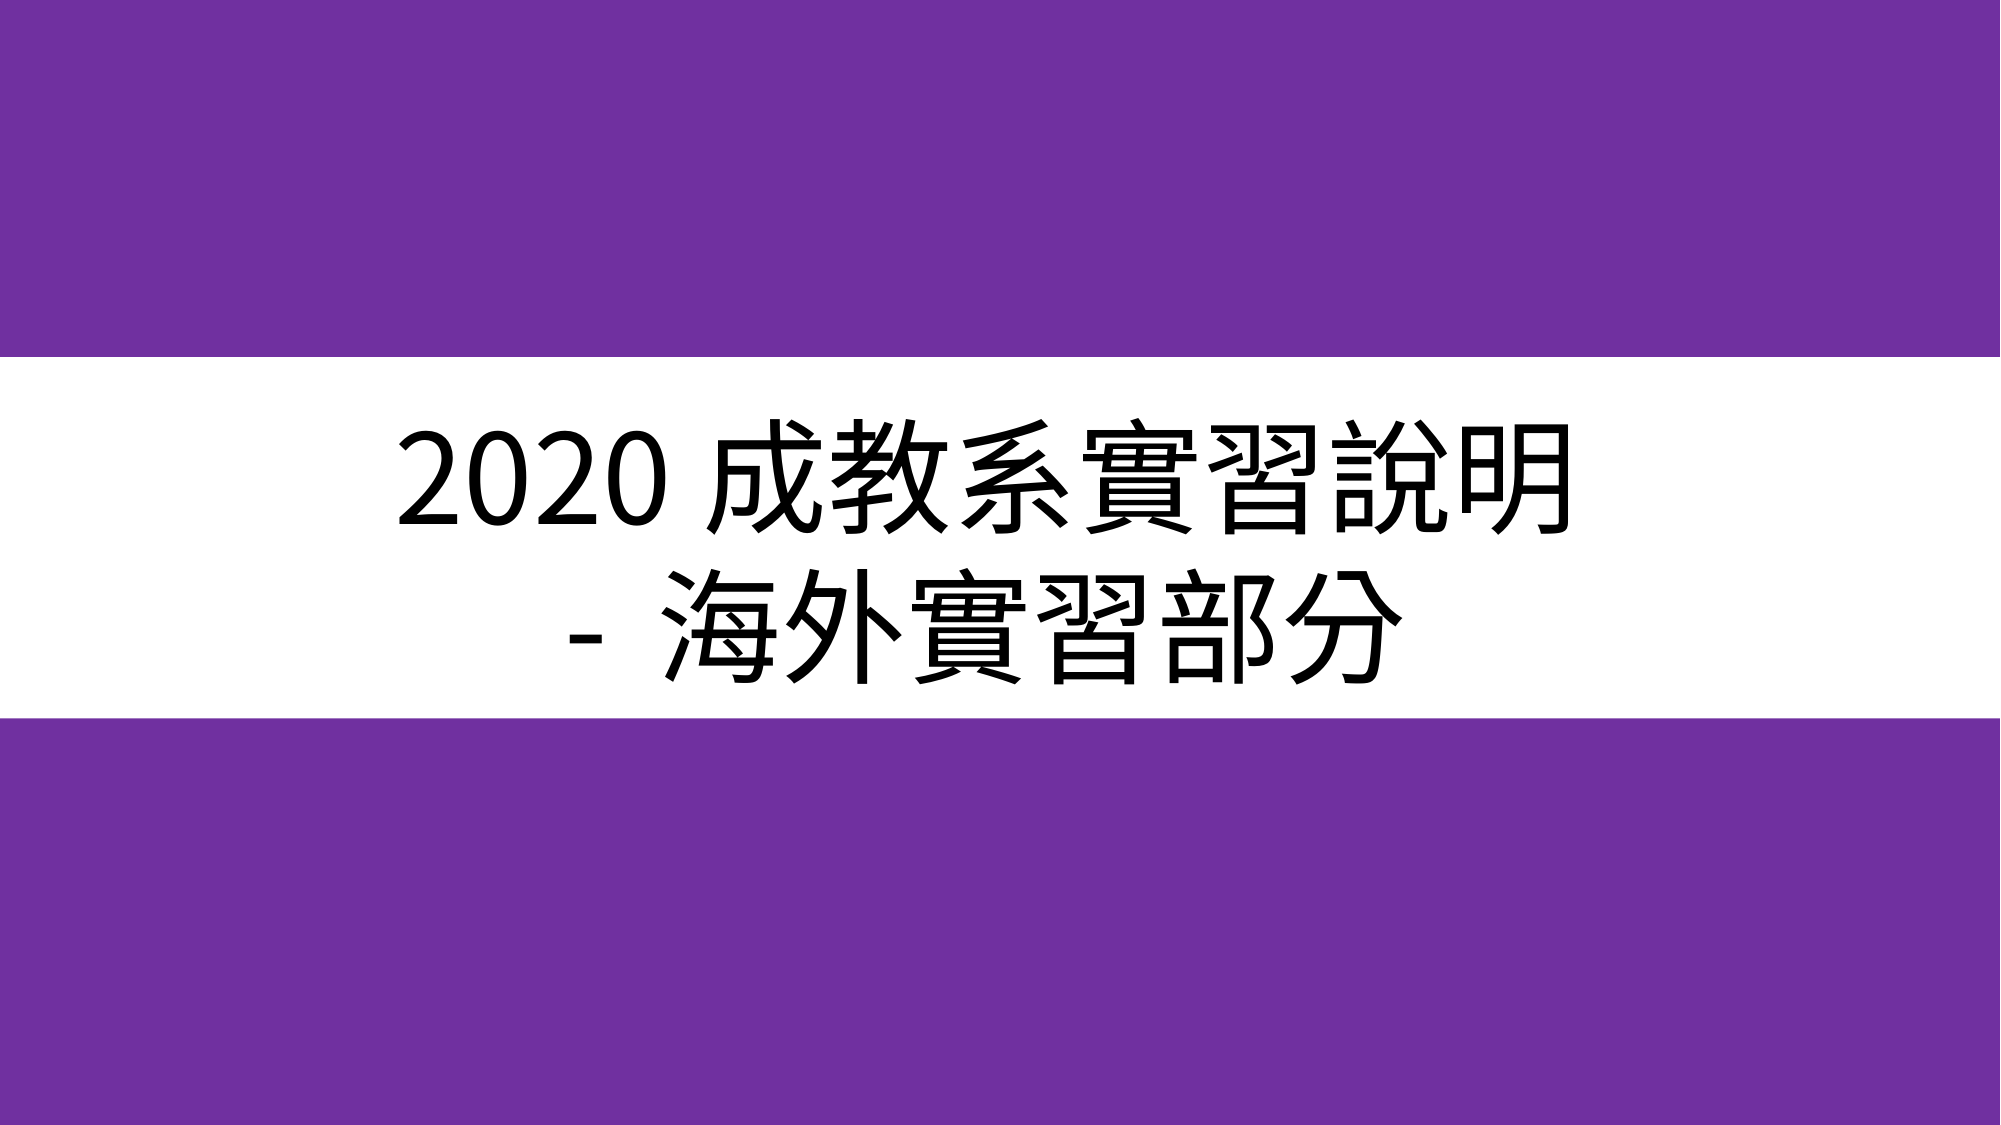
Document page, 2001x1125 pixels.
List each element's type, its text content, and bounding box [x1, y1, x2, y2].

text_box [0, 357, 2000, 719]
title 2020成教系實習說明 -海外實習部分 [235, 315, 1736, 708]
picture [0, 0, 2000, 357]
picture [0, 719, 2000, 1125]
